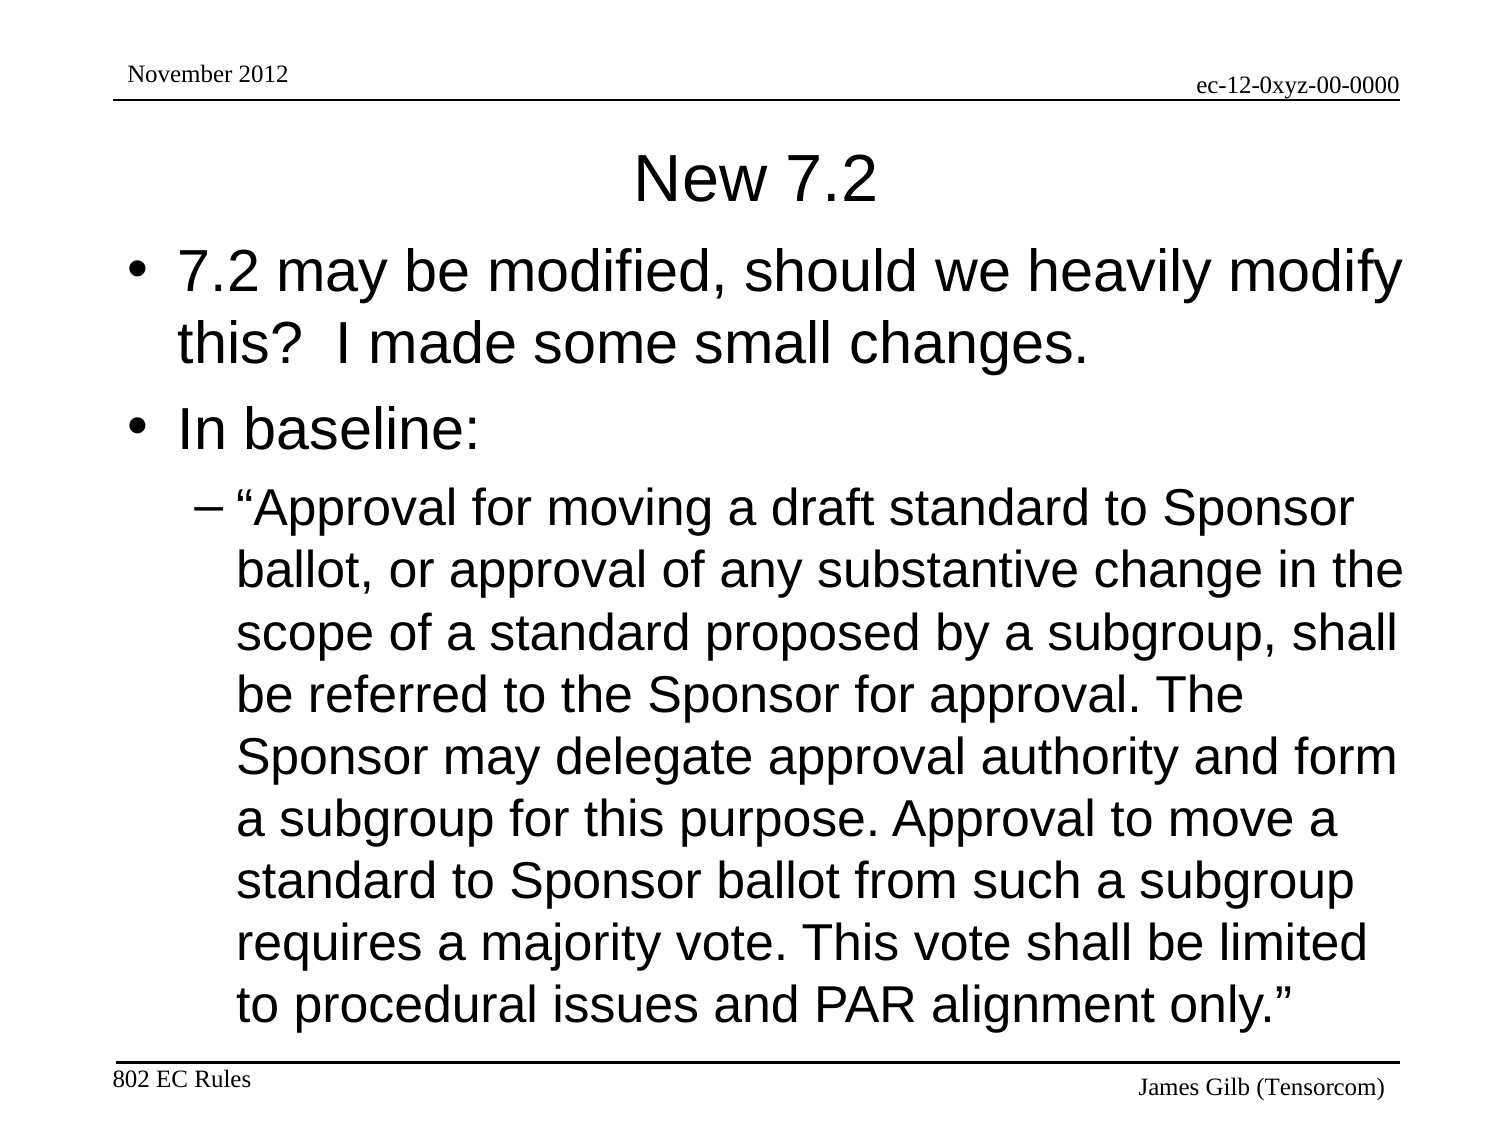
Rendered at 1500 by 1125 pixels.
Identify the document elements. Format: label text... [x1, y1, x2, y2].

title New 7.2 [112, 112, 1401, 224]
list 7.2 may be modified, should we heavily modify this? I made some small changes. In baseline: “Approval for moving a draft standard to Sponsor ballot, or approval of any substantive change in the scope of a standard proposed by a subgroup, shall be referred to the Sponsor for approval. The Sponsor may delegate approval authority and form a subgroup for this purpose. Approval to move a standard to Sponsor ballot from such a subgroup requires a majority vote. This vote shall be limited to procedural issues and PAR alignment only.” [112, 224, 1426, 1051]
